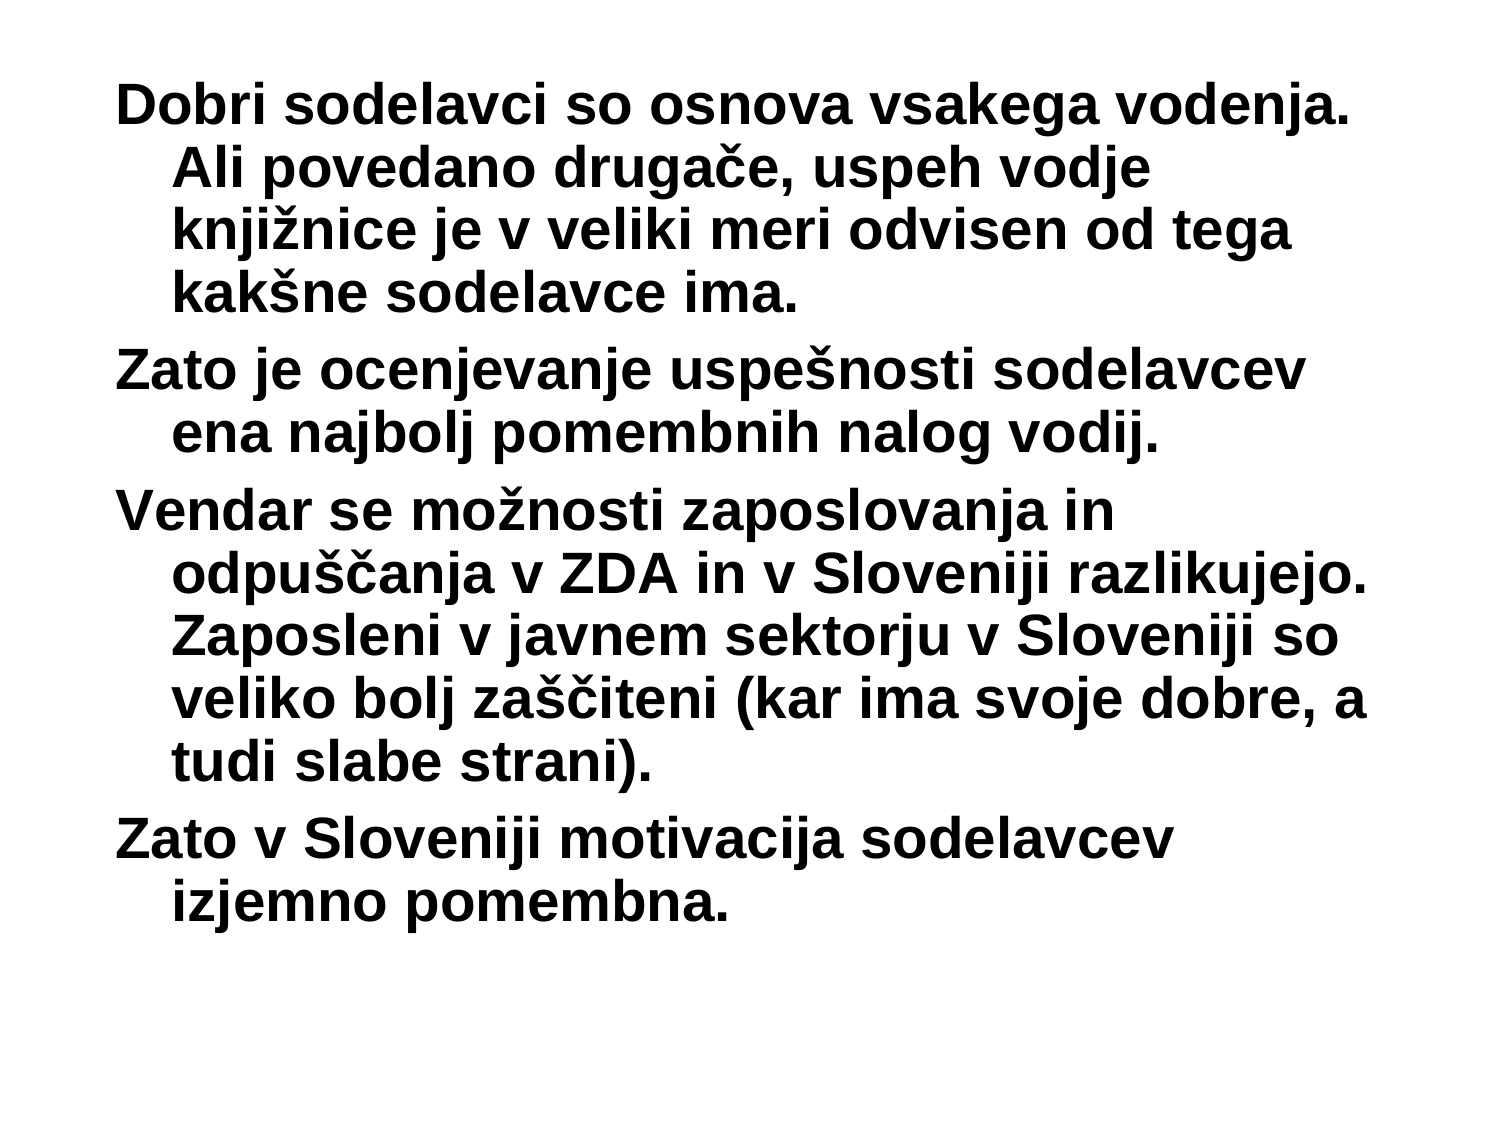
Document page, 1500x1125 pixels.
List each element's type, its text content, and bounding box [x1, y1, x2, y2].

list Dobri sodelavci so osnova vsakega vodenja. Ali povedano drugače, uspeh vodje knjižnice je v veliki meri odvisen od tega kakšne sodelavce ima. Zato je ocenjevanje uspešnosti sodelavcev ena najbolj pomembnih nalog vodij. Vendar se možnosti zaposlovanja in odpuščanja v ZDA in v Sloveniji razlikujejo. Zaposleni v javnem sektorju v Sloveniji so veliko bolj zaščiteni (kar ima svoje dobre, a tudi slabe strani). Zato v Sloveniji motivacija sodelavcev izjemno pomembna. [100, 66, 1388, 988]
